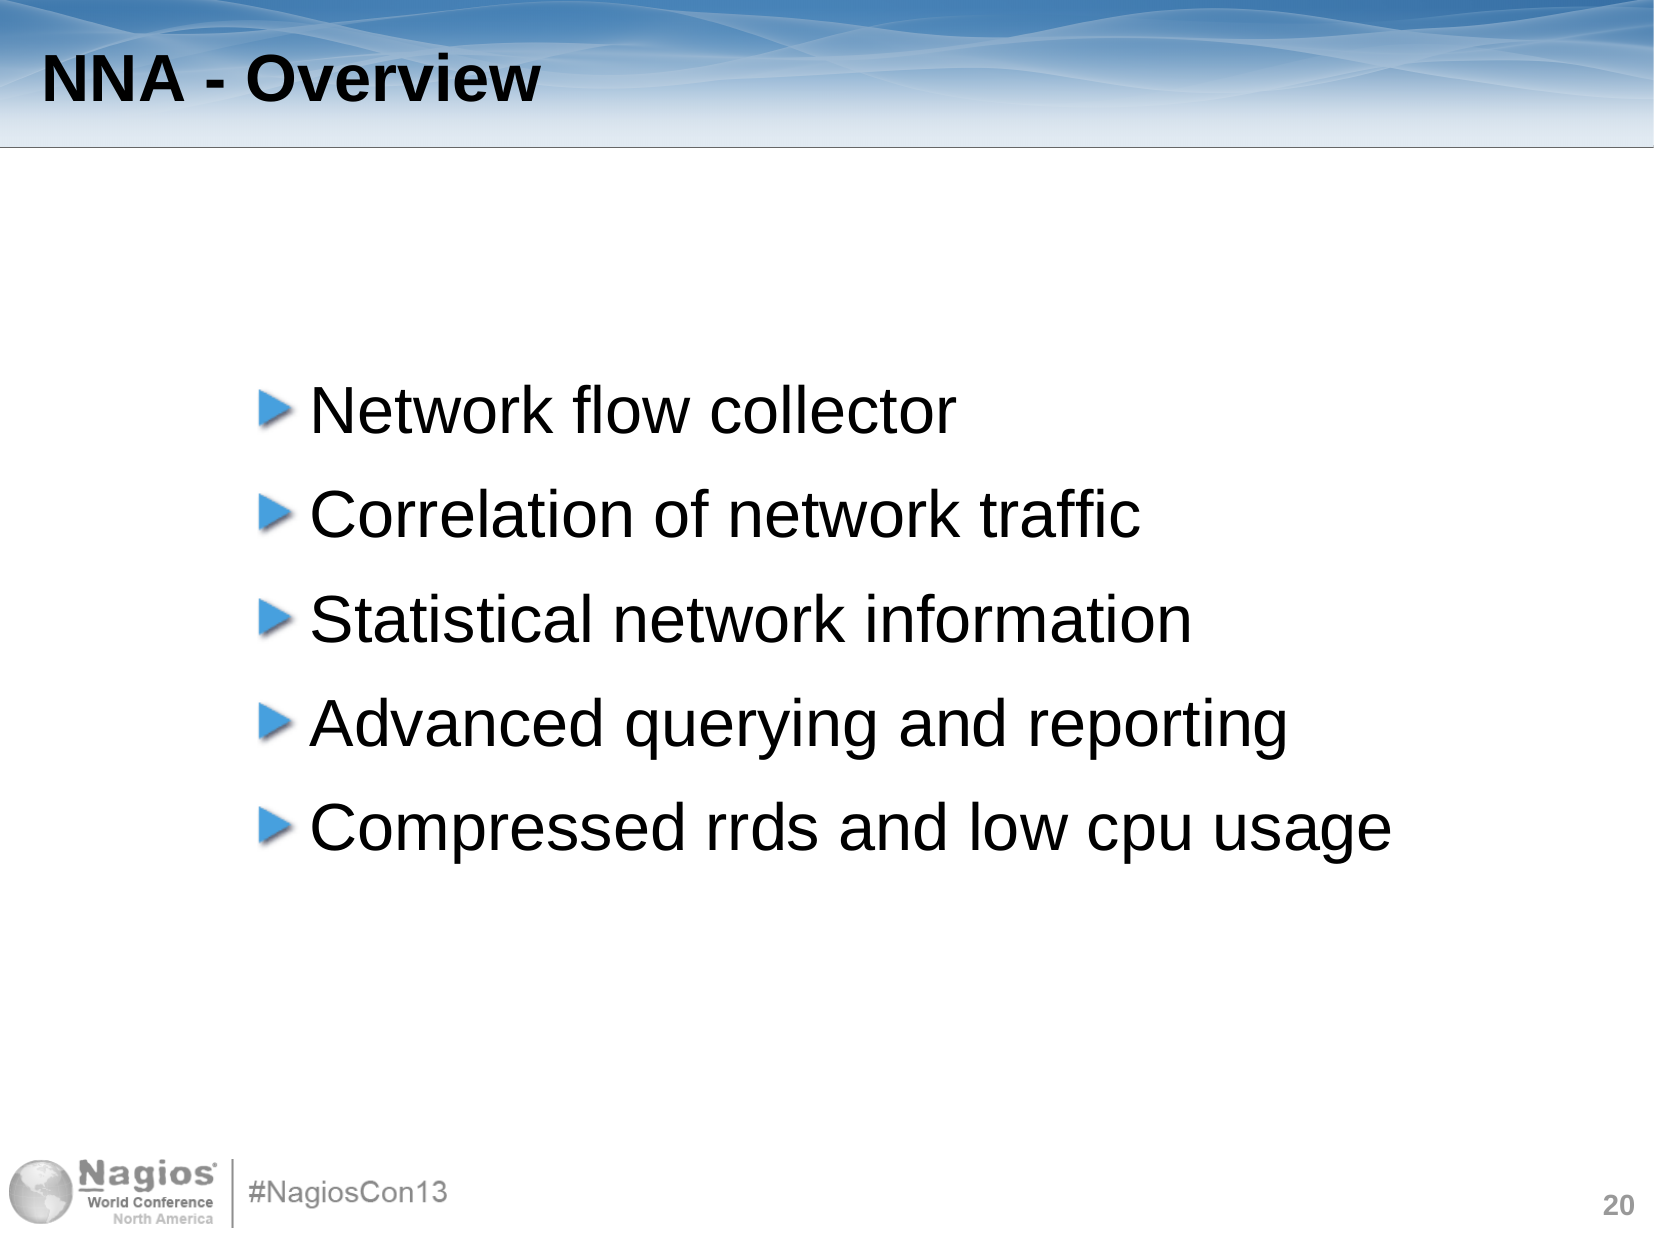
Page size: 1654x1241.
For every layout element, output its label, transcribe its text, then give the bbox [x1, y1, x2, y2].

picture [0, 0, 1654, 147]
picture [9, 1159, 453, 1228]
list Network flow collector Correlation of network traffic Statistical network information Advanced querying and reporting Compressed rrds and low cpu usage [238, 373, 1415, 867]
title NNA - Overview [41, 29, 1248, 127]
